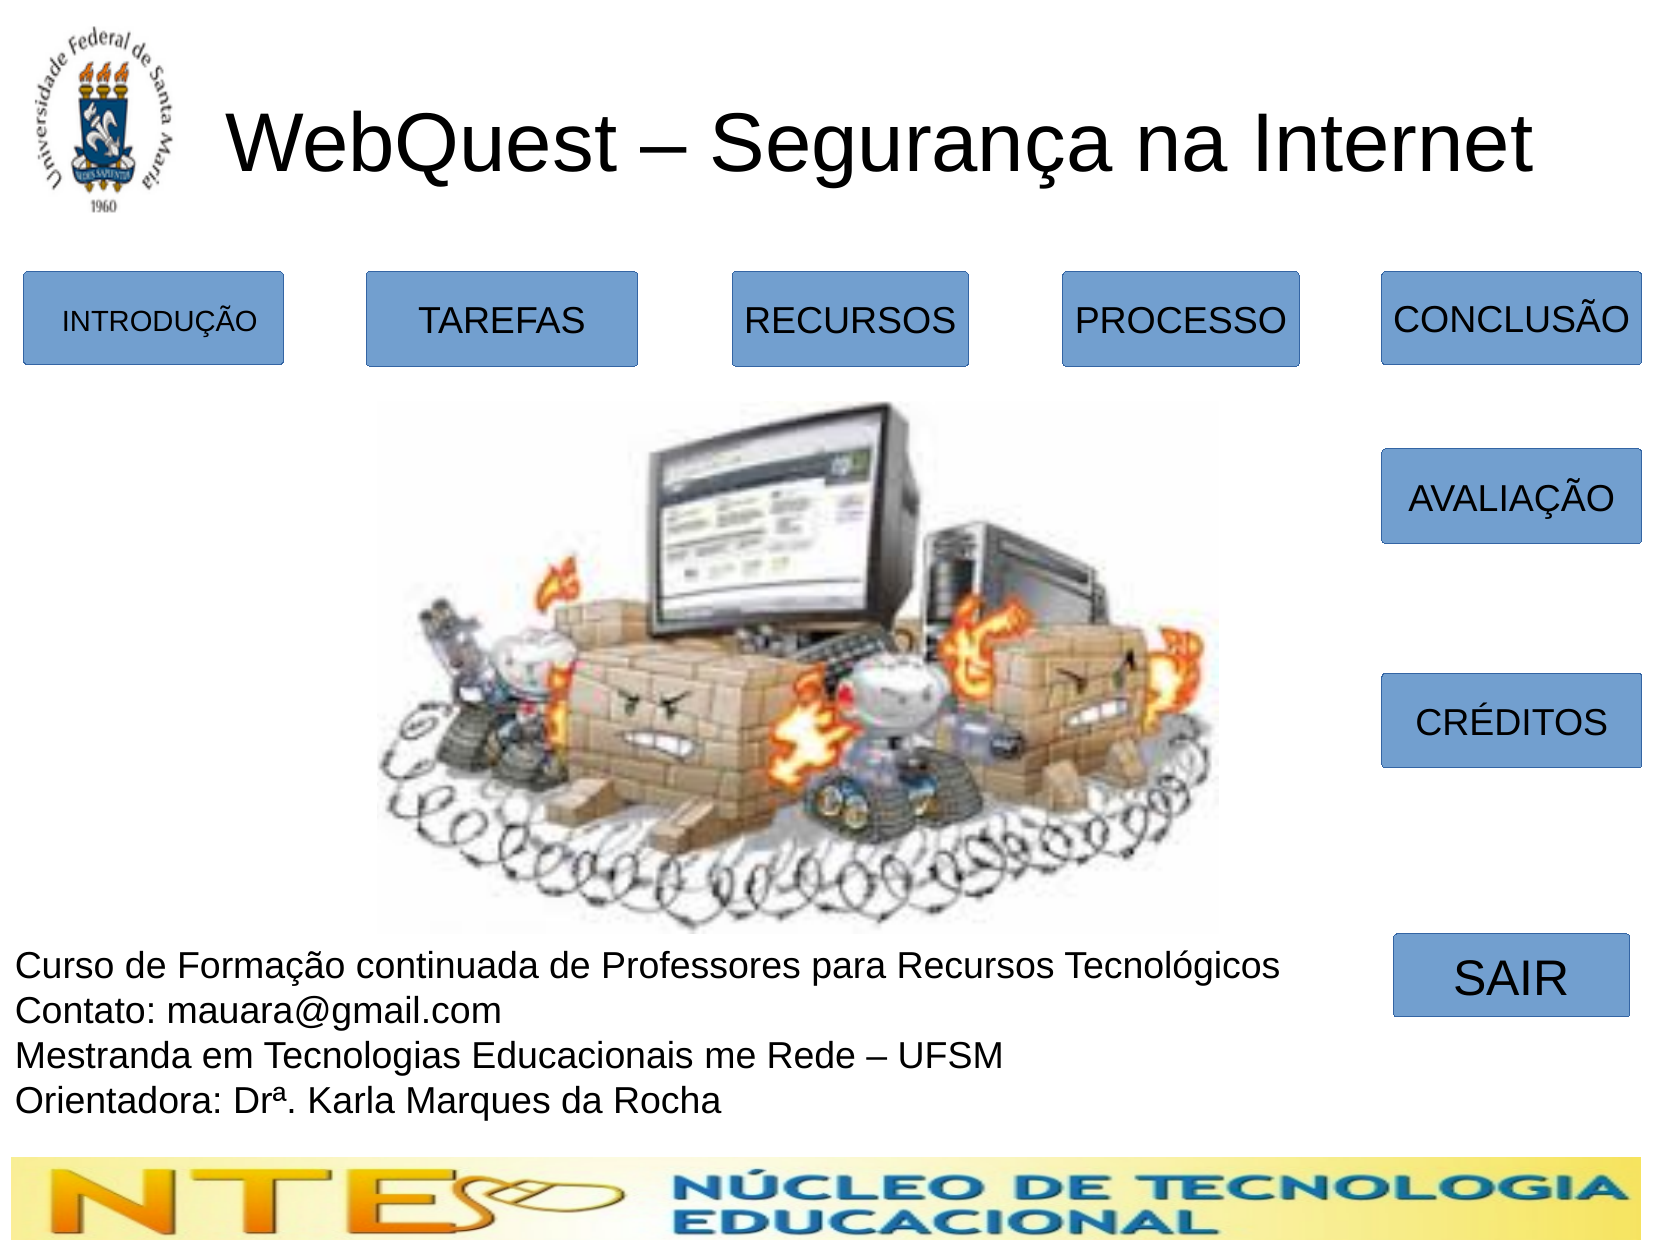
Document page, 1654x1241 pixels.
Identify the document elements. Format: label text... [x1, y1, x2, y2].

text_box WebQuest – Segurança na Internet [189, 47, 1595, 229]
text_box PROCESSO [1062, 271, 1300, 367]
picture [16, 15, 189, 229]
text_box [23, 271, 284, 365]
text_box Curso de Formação continuada de Professores para Recursos Tecnológicos Contato: mauara@gmail.com Mestranda em Tecnologias Educacionais me Rede – UFSM Orientadora: Drª. Karla Marques da Rocha [0, 933, 1642, 1134]
text_box SAIR [1393, 933, 1630, 1017]
text_box TAREFAS [366, 271, 638, 367]
text_box INTRODUÇÃO [47, 294, 284, 343]
text_box CONCLUSÃO [1381, 271, 1642, 365]
text_box RECURSOS [732, 271, 969, 367]
text_box AVALIAÇÃO [1381, 448, 1642, 544]
picture [377, 401, 1219, 933]
picture [11, 1157, 1641, 1240]
text_box CRÉDITOS [1381, 673, 1642, 768]
